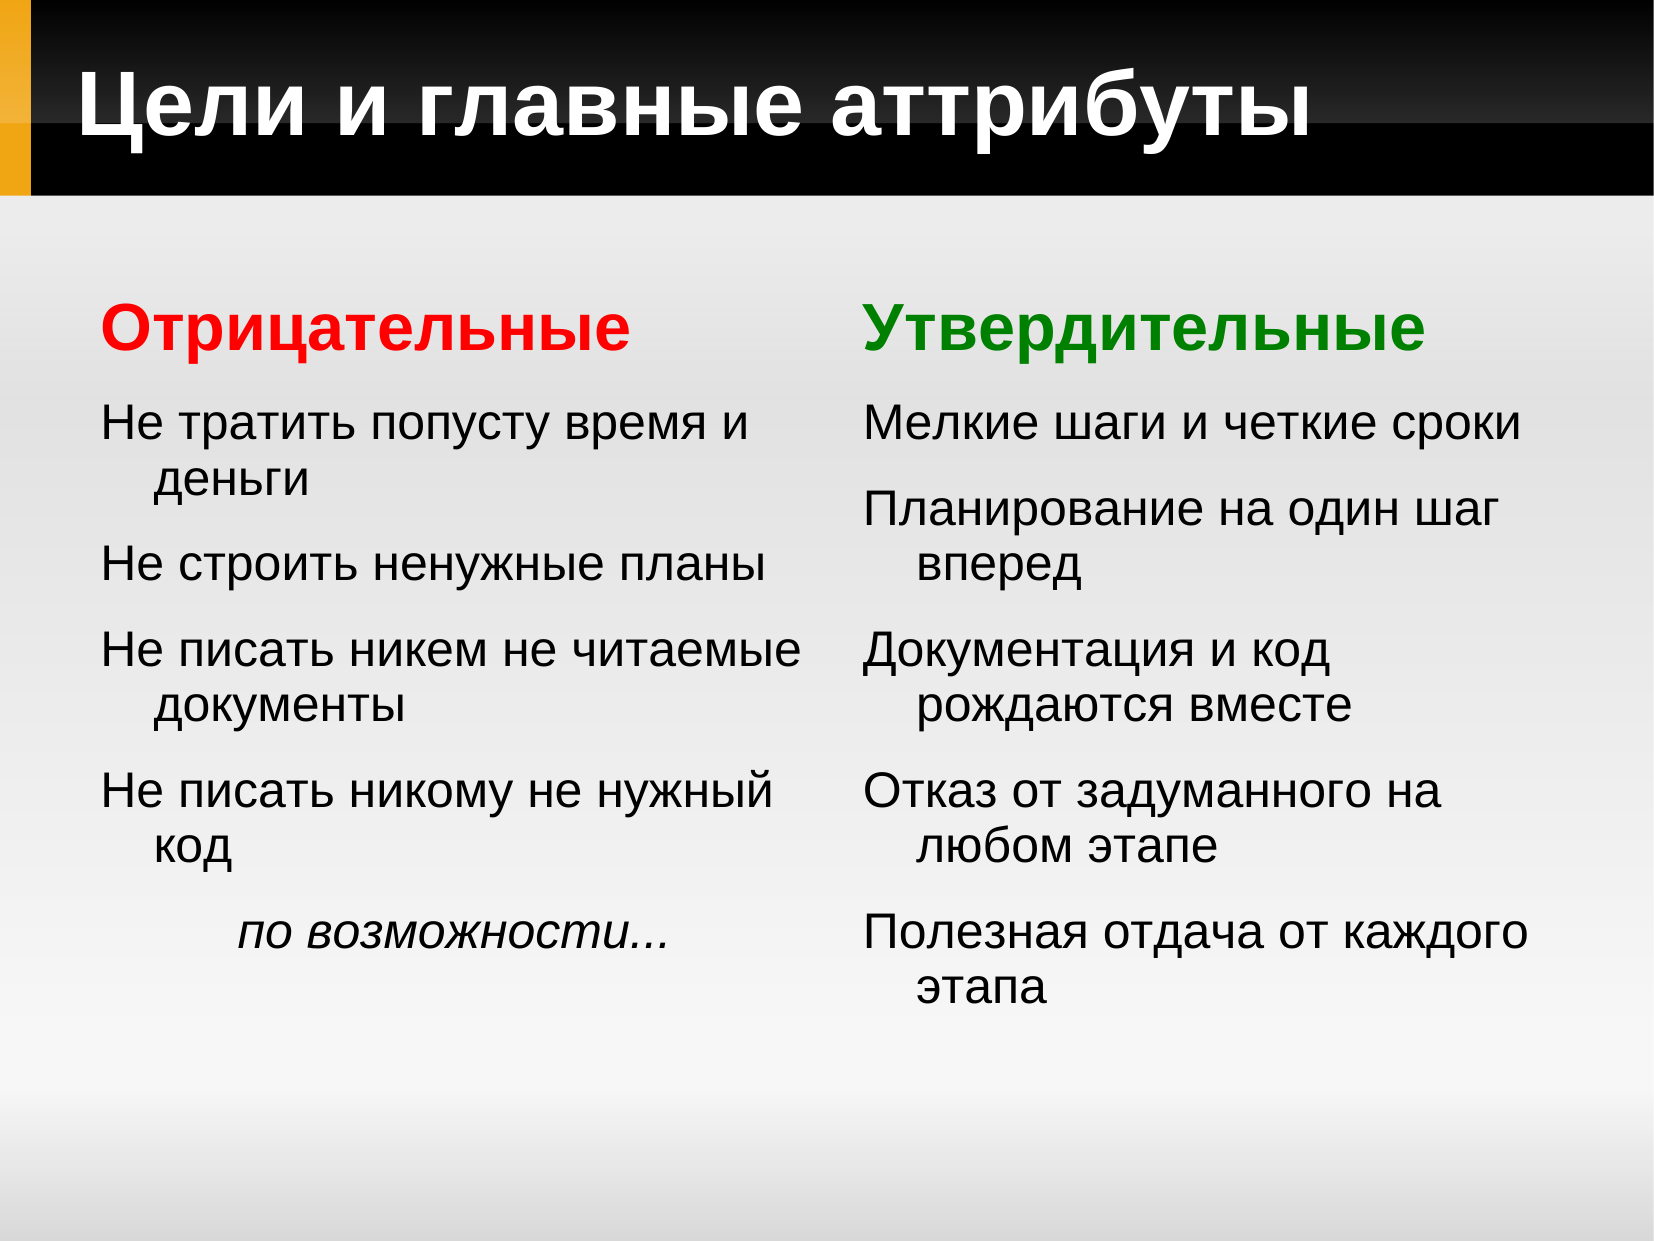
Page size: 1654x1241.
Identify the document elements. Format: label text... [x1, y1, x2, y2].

title Цели и главные аттрибуты [76, 0, 1565, 208]
list Утвердительные Мелкие шаги и четкие сроки Планирование на один шаг вперед Документация и код рождаются вместе Отказ от задуманного на любом этапе Полезная отдача от каждого этапа [845, 290, 1572, 1098]
list Отрицательные Не тратить попусту время и деньги Не строить ненужные планы Не писать никем не читаемые документы Не писать никому не нужный код по возможности... [82, 290, 809, 1109]
picture [0, 0, 1654, 1241]
